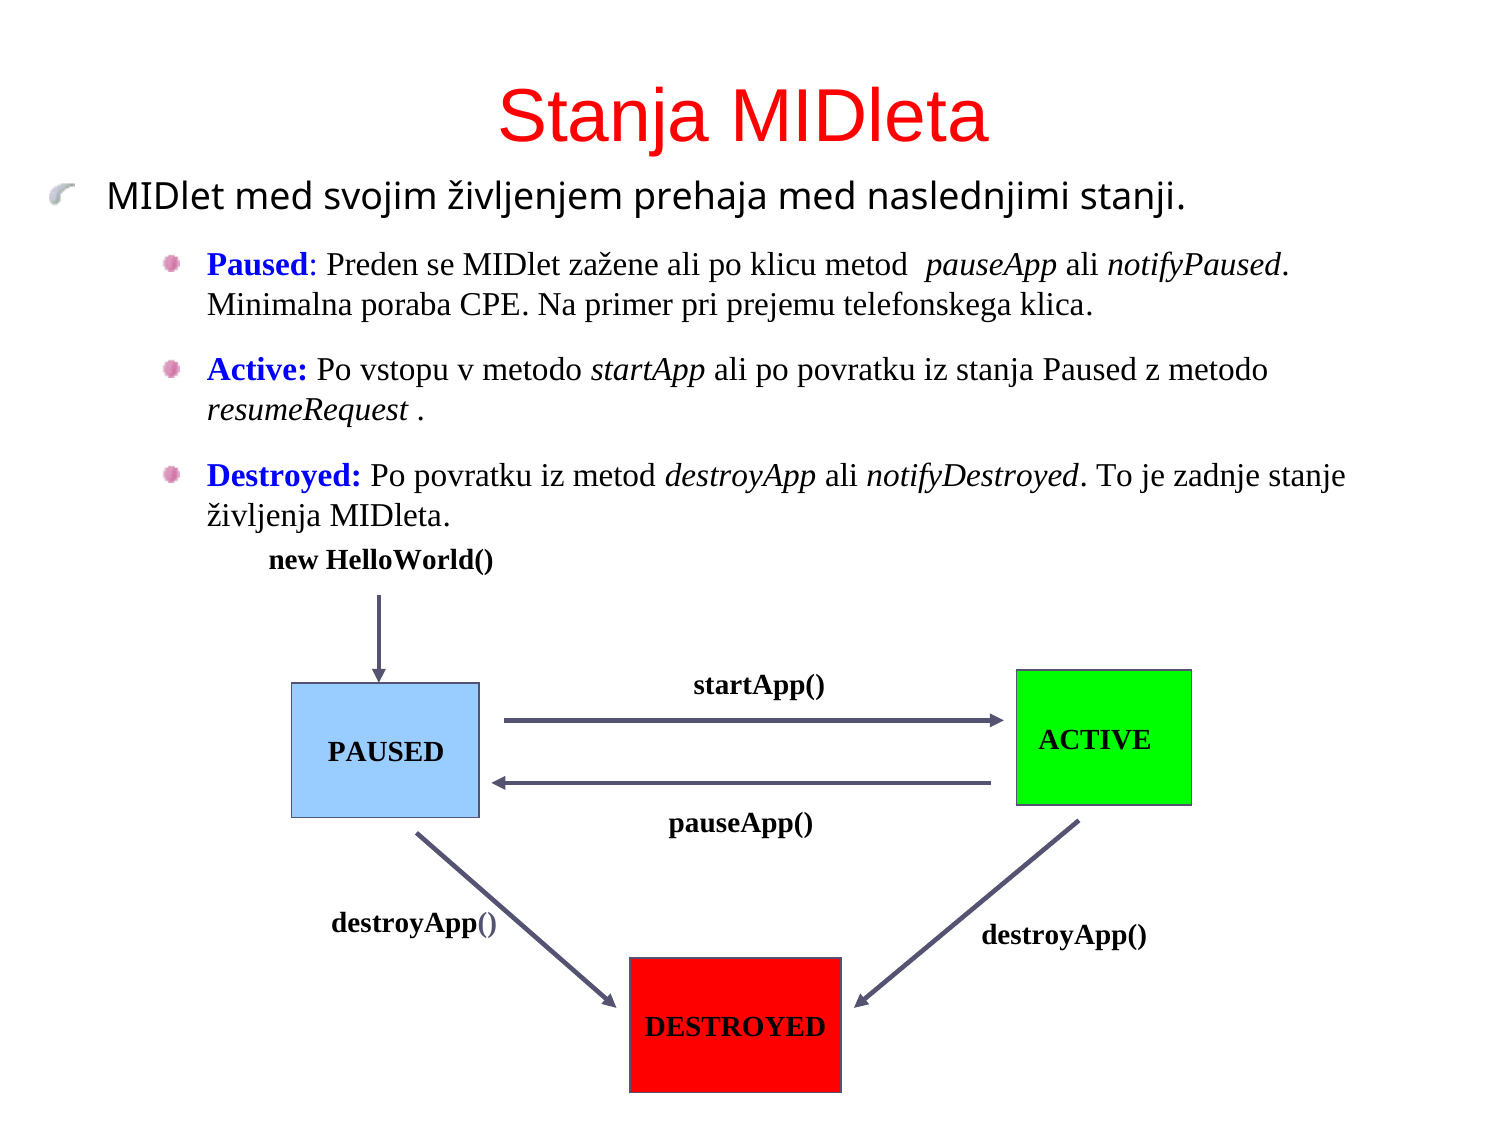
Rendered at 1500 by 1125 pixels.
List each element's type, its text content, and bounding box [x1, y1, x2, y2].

picture [160, 252, 180, 272]
text_box MIDlet med svojim življenjem prehaja med naslednjimi stanji. [35, 164, 1465, 235]
text_box destroyApp() [316, 895, 529, 946]
text_box destroyApp() [966, 907, 1167, 959]
text_box new HelloWorld() [253, 541, 517, 584]
text_box Active: Po vstopu v metodo startApp ali po povratku iz stanja Paused z metodo resumeRequest . [70, 339, 1289, 436]
picture [160, 357, 180, 378]
text_box Paused: Preden se MIDlet zažene ali po klicu metod pauseApp ali notifyPaused. Minimalna poraba CPE. Na primer pri prejemu telefonskega klica. [70, 234, 1372, 330]
text_box startApp() [678, 657, 867, 709]
text_box PAUSED [291, 682, 479, 818]
text_box DESTROYED [630, 957, 842, 1093]
picture [49, 182, 75, 207]
text_box Destroyed: Po povratku iz metod destroyApp ali notifyDestroyed. To je zadnje stanje življenja MIDleta. [70, 445, 1372, 541]
title Stanja MIDleta [105, 58, 1381, 164]
picture [160, 463, 180, 483]
text_box ACTIVE [1016, 670, 1192, 806]
text_box pauseApp() [653, 795, 879, 846]
